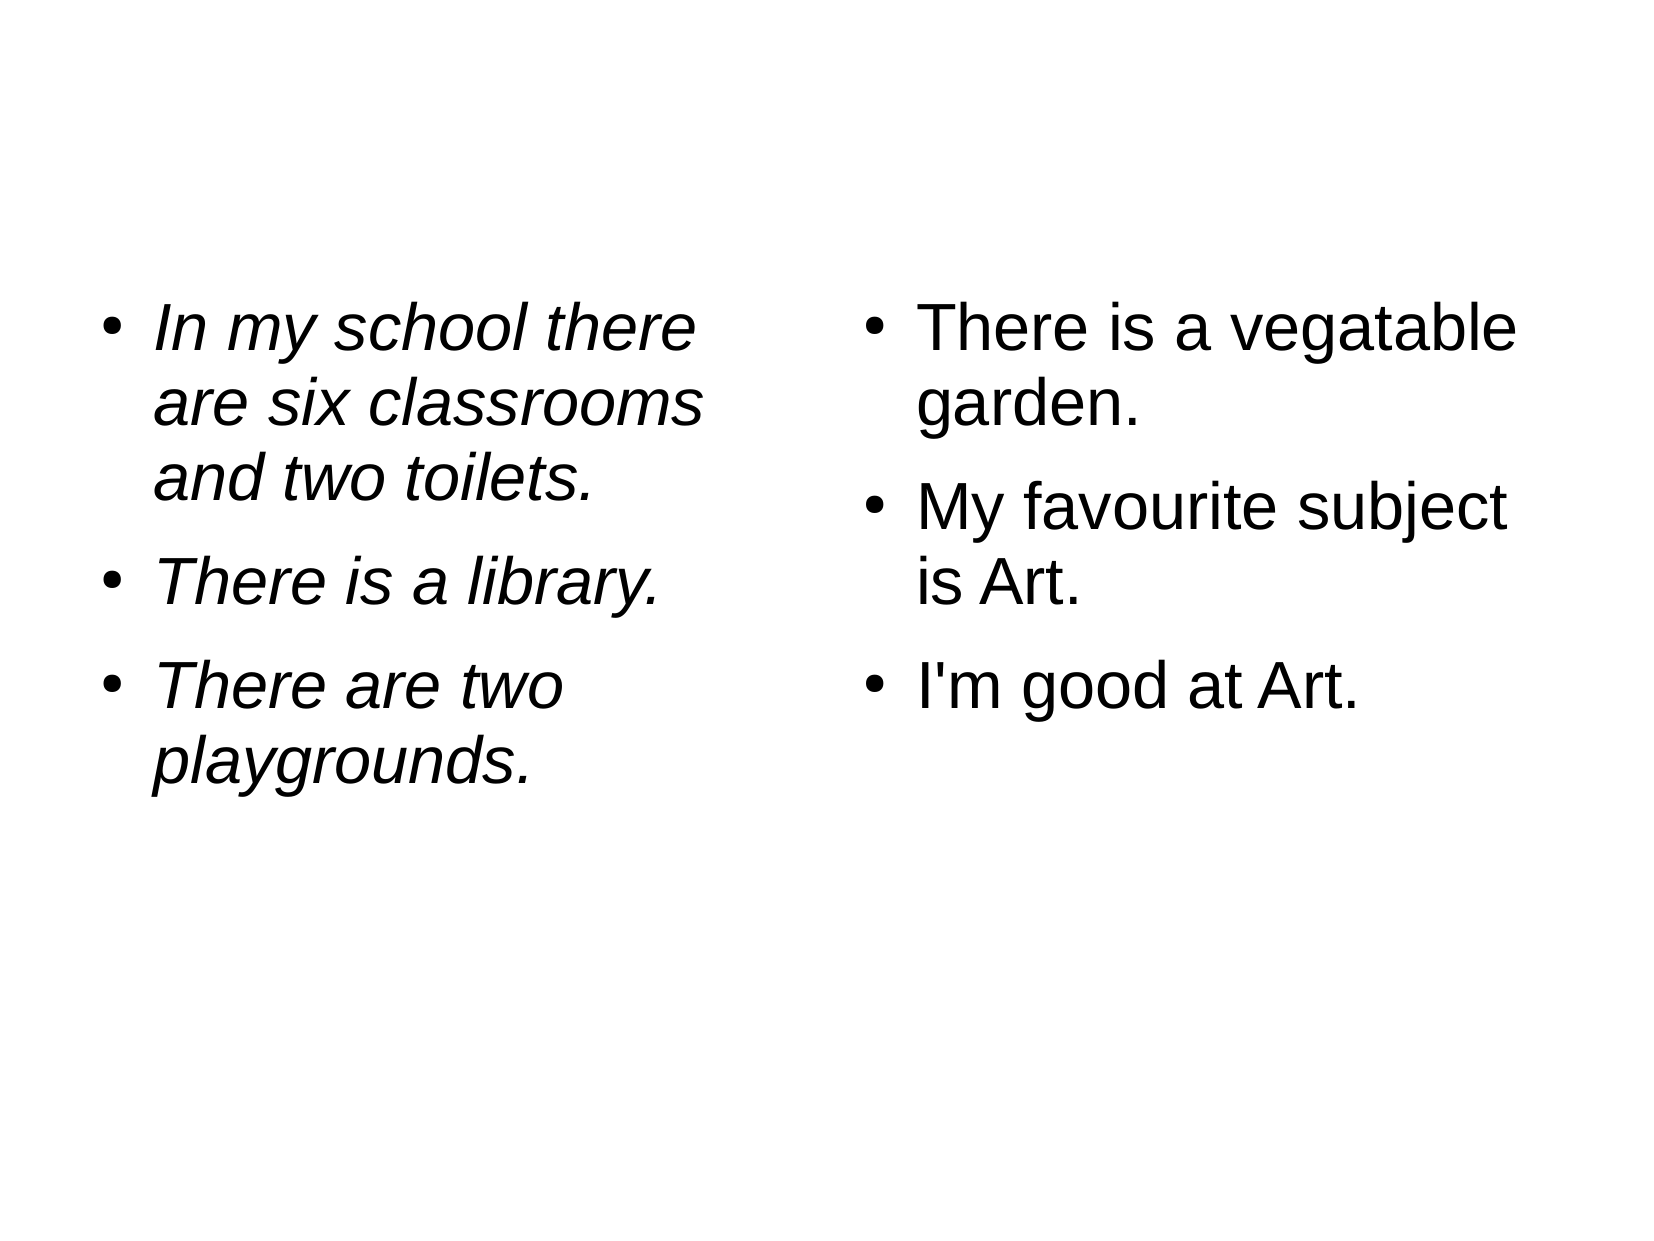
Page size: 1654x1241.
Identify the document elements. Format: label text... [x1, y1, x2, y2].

list In my school there are six classrooms and two toilets. There is a library. There are two playgrounds. [82, 290, 809, 1010]
list There is a vegatable garden. My favourite subject is Art. I'm good at Art. [845, 290, 1572, 1010]
